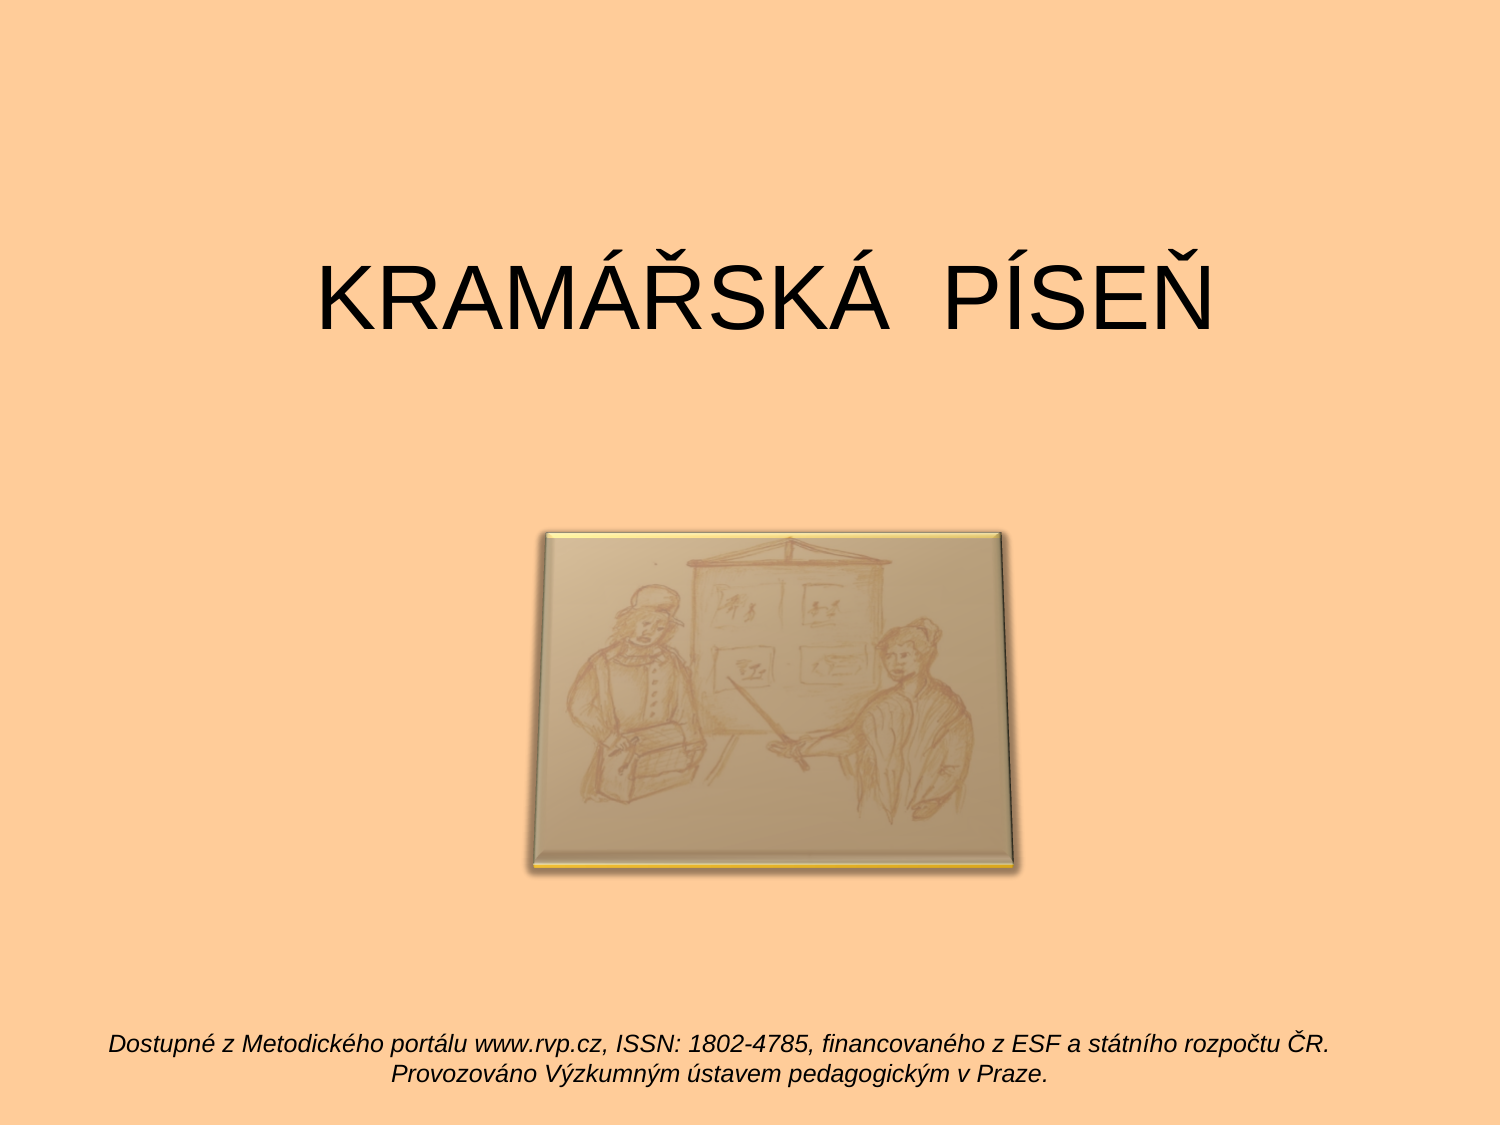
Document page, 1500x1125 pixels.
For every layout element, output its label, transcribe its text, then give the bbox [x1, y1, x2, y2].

title KRAMÁŘSKÁ PÍSEŇ [128, 35, 1404, 551]
text_box Dostupné z Metodického portálu www.rvp.cz, ISSN: 1802-4785, financovaného z ESF a státního rozpočtu ČR. Provozováno Výzkumným ústavem pedagogickým v Praze. [82, 1019, 1360, 1095]
picture [514, 521, 1033, 888]
